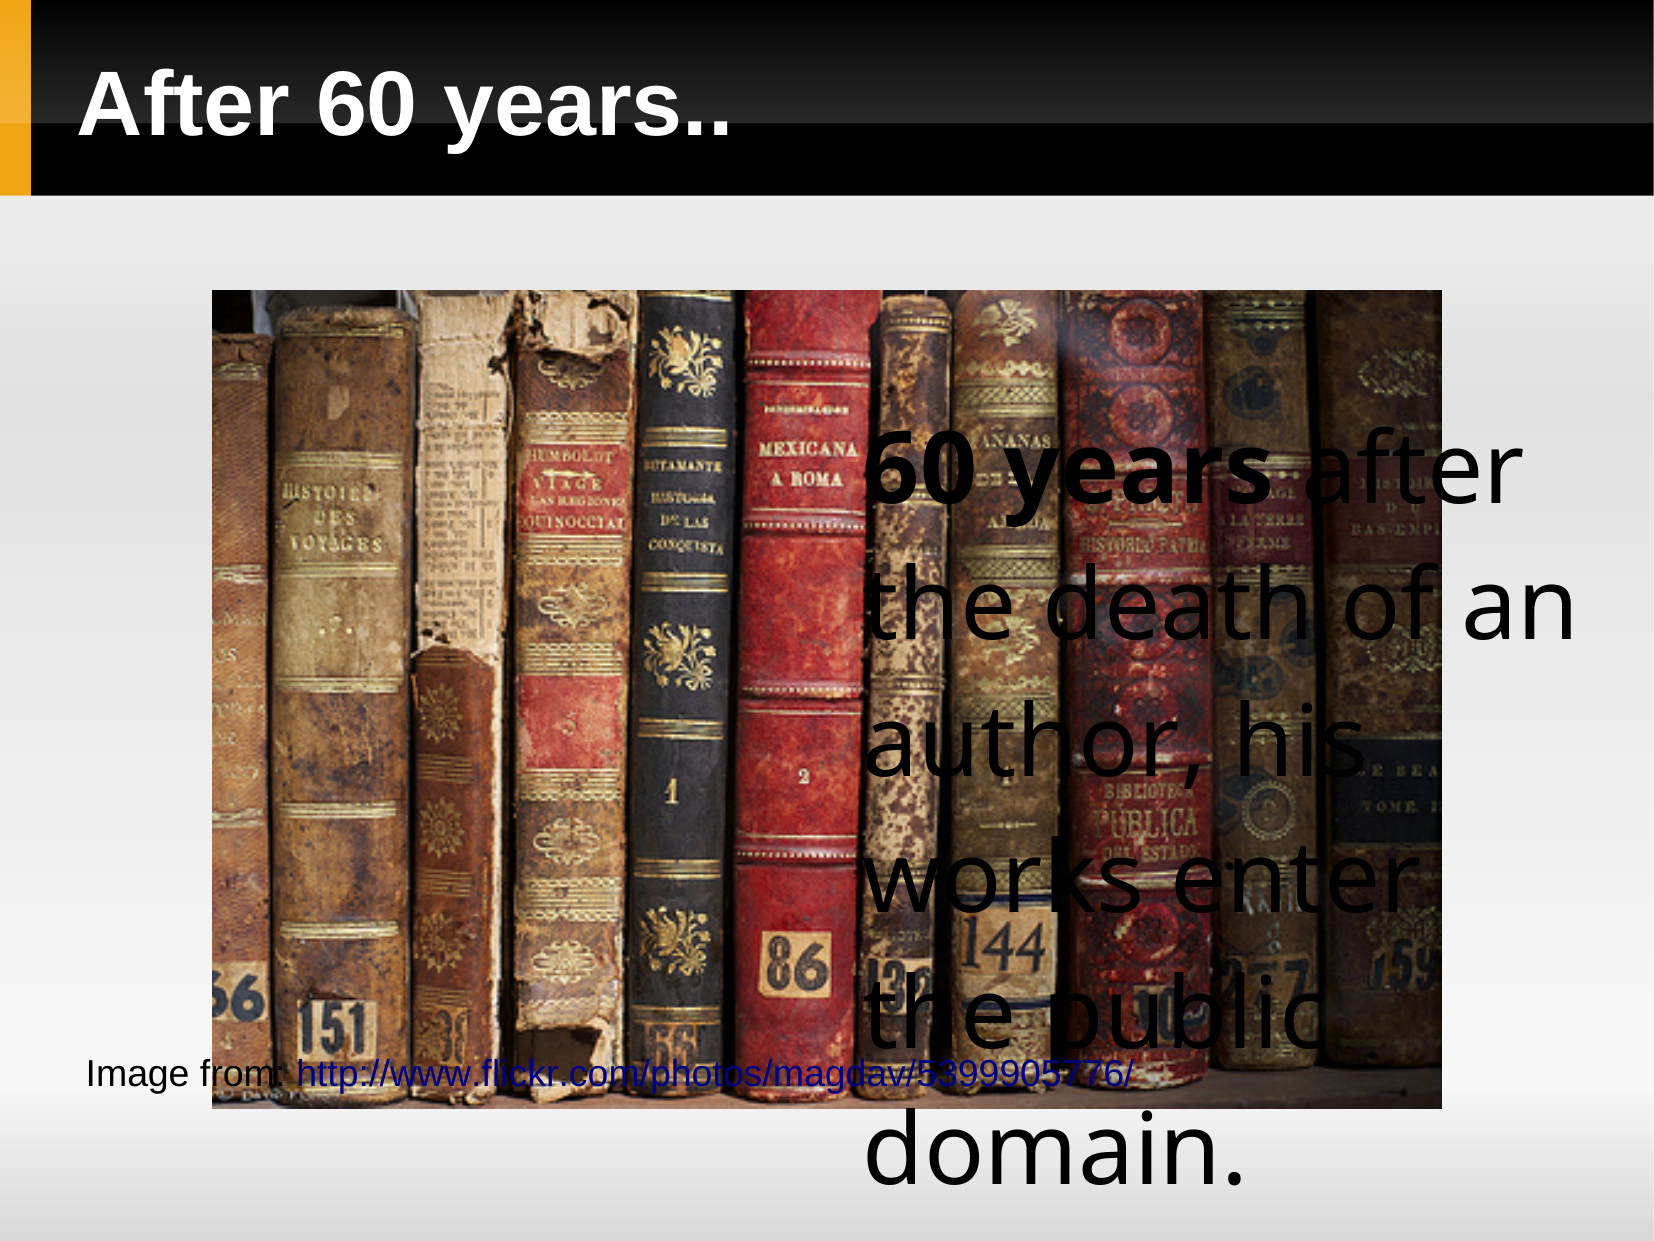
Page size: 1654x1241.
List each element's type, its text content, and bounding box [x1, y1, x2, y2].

text_box Image from: http://www.flickr.com/photos/magdav/5399905776/ [70, 1045, 1148, 1103]
list 60 years after the death of an author, his works enter the public domain. [862, 396, 1589, 993]
picture [0, 0, 1654, 1241]
title After 60 years.. [76, 7, 1565, 200]
